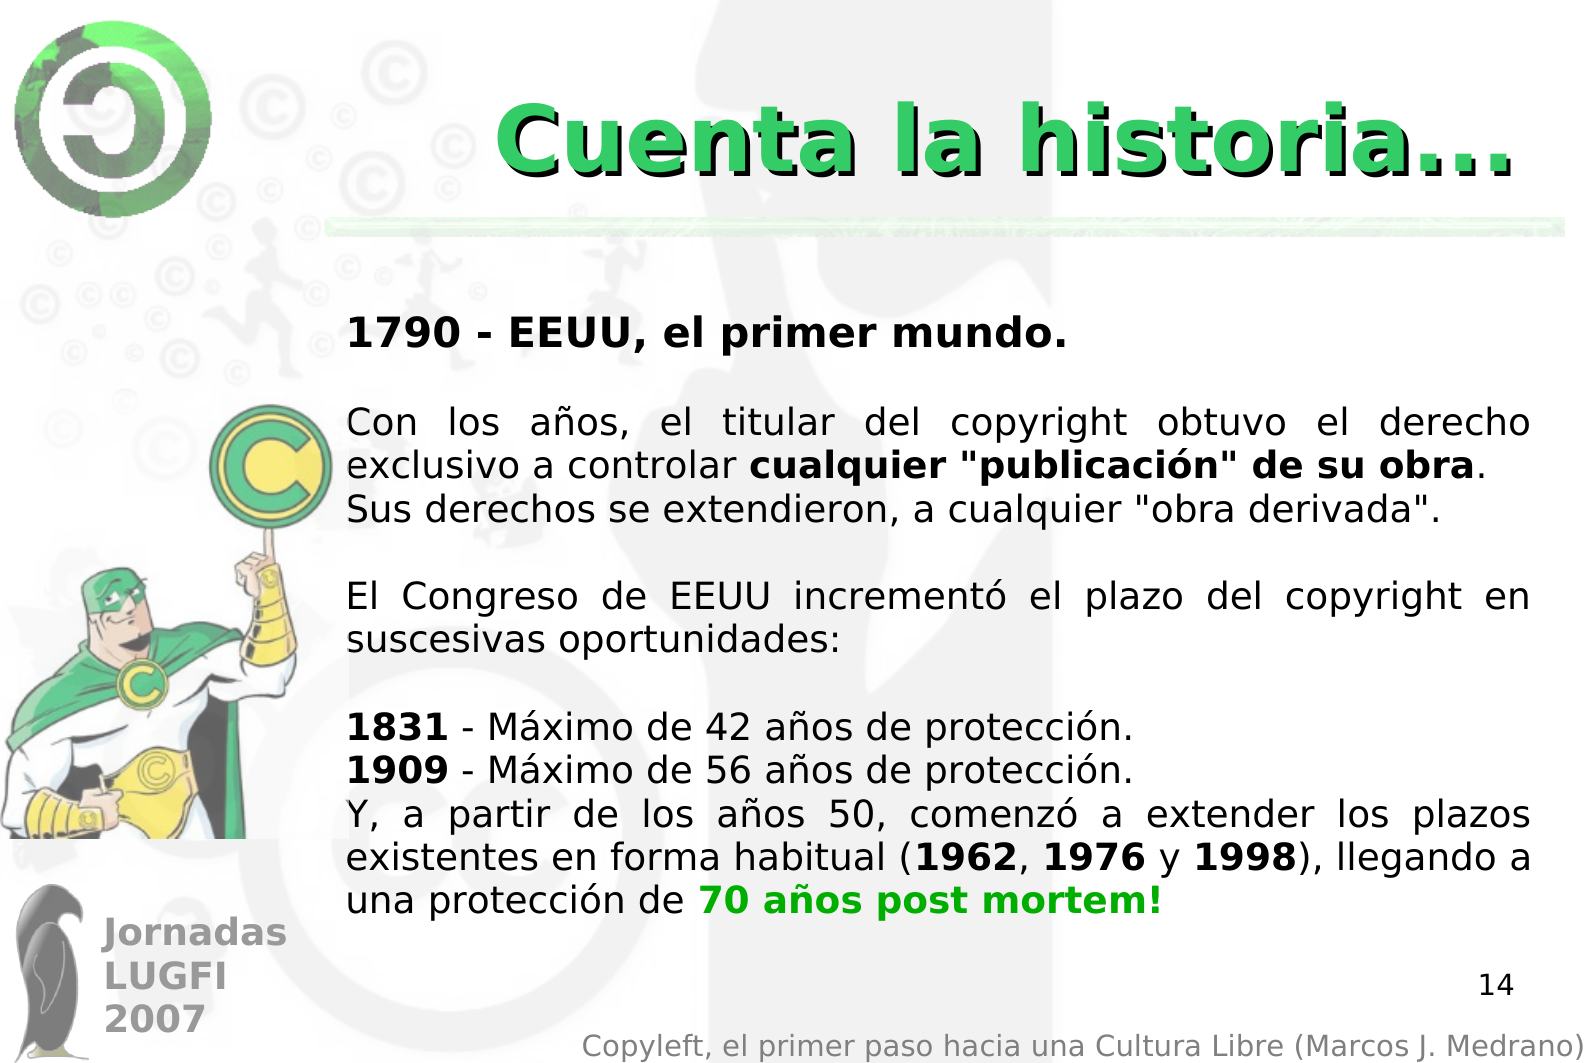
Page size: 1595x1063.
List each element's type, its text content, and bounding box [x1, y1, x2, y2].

picture [0, 395, 349, 839]
text_box Cuenta la historia... [478, 79, 1589, 201]
text_box 1790 - EEUU, el primer mundo. Con los años, el titular del copyright obtuvo el derecho exclusivo a controlar cualquier "publicación" de su obra. Sus derechos se extendieron, a cualquier "obra derivada". El Congreso de EEUU incrementó el plazo del copyright en suscesivas oportunidades: 1831 - Máximo de 42 años de protección. 1909 - Máximo de 56 años de protección. Y, a partir de los años 50, comenzó a extender los plazos existentes en forma habitual (1962, 1976 y 1998), llegando a una protección de 70 años post mortem! [330, 301, 1548, 931]
